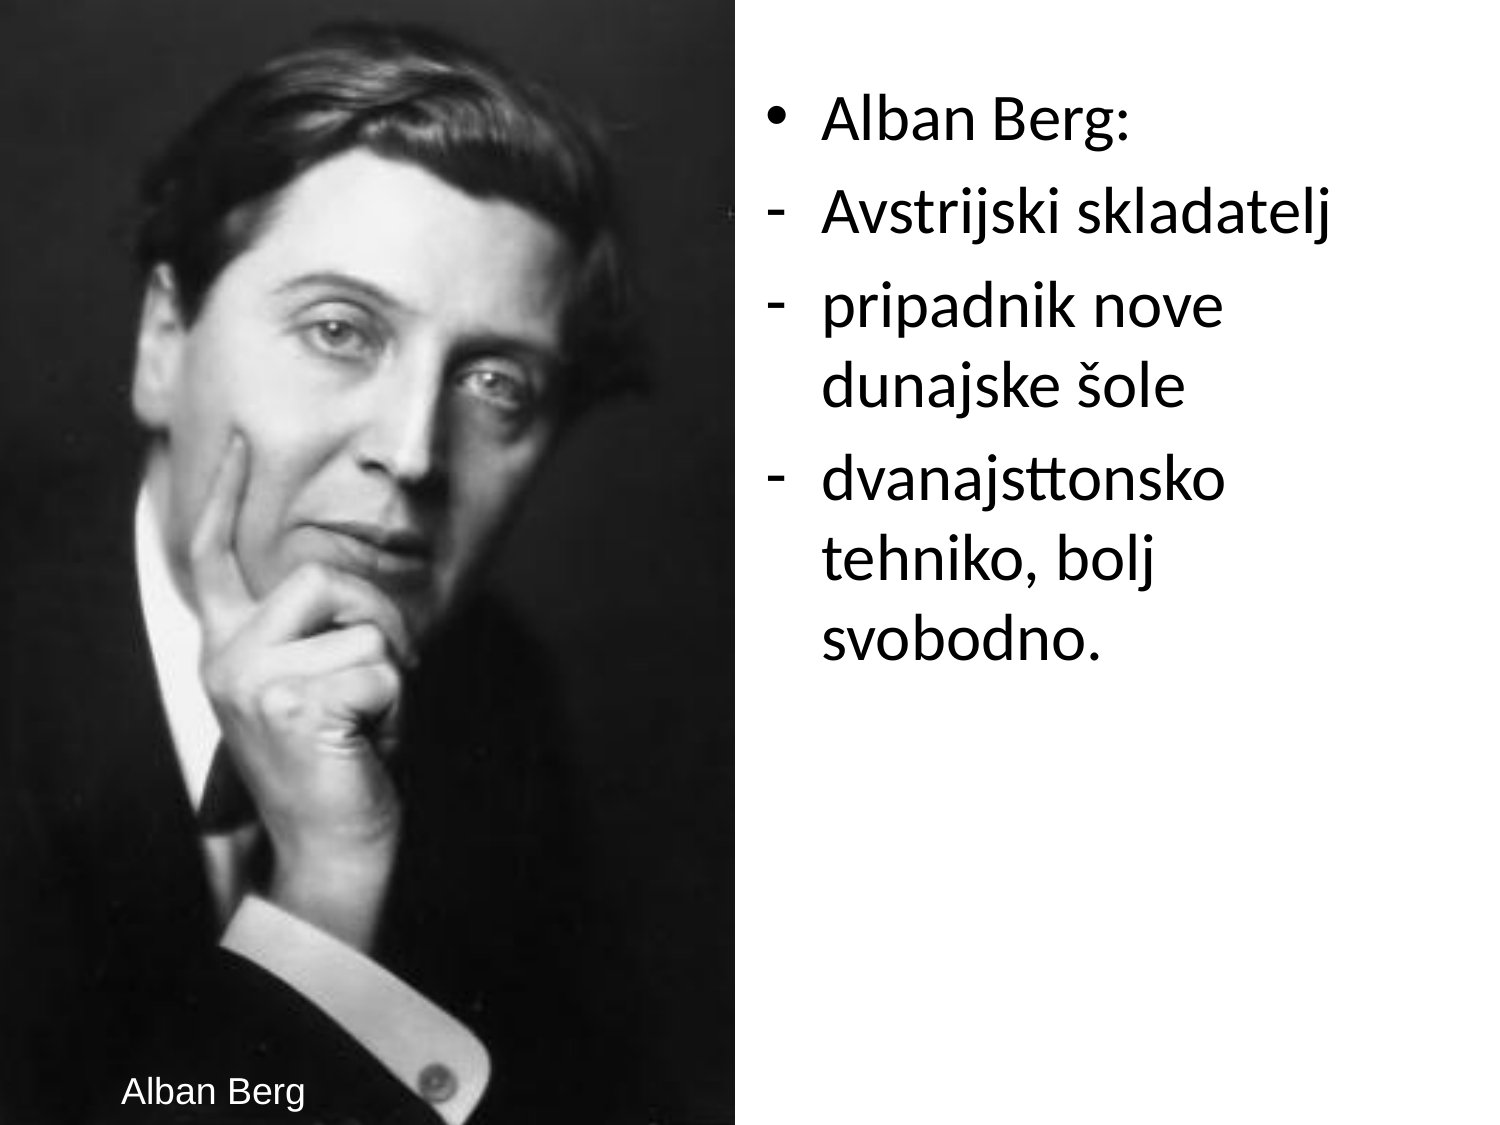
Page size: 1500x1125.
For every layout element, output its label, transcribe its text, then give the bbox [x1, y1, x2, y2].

list Alban Berg: Avstrijski skladatelj pripadnik nove dunajske šole dvanajsttonsko tehniko, bolj svobodno. [750, 66, 1425, 1005]
text_box Alban Berg [106, 1060, 366, 1120]
picture [0, 0, 735, 1125]
